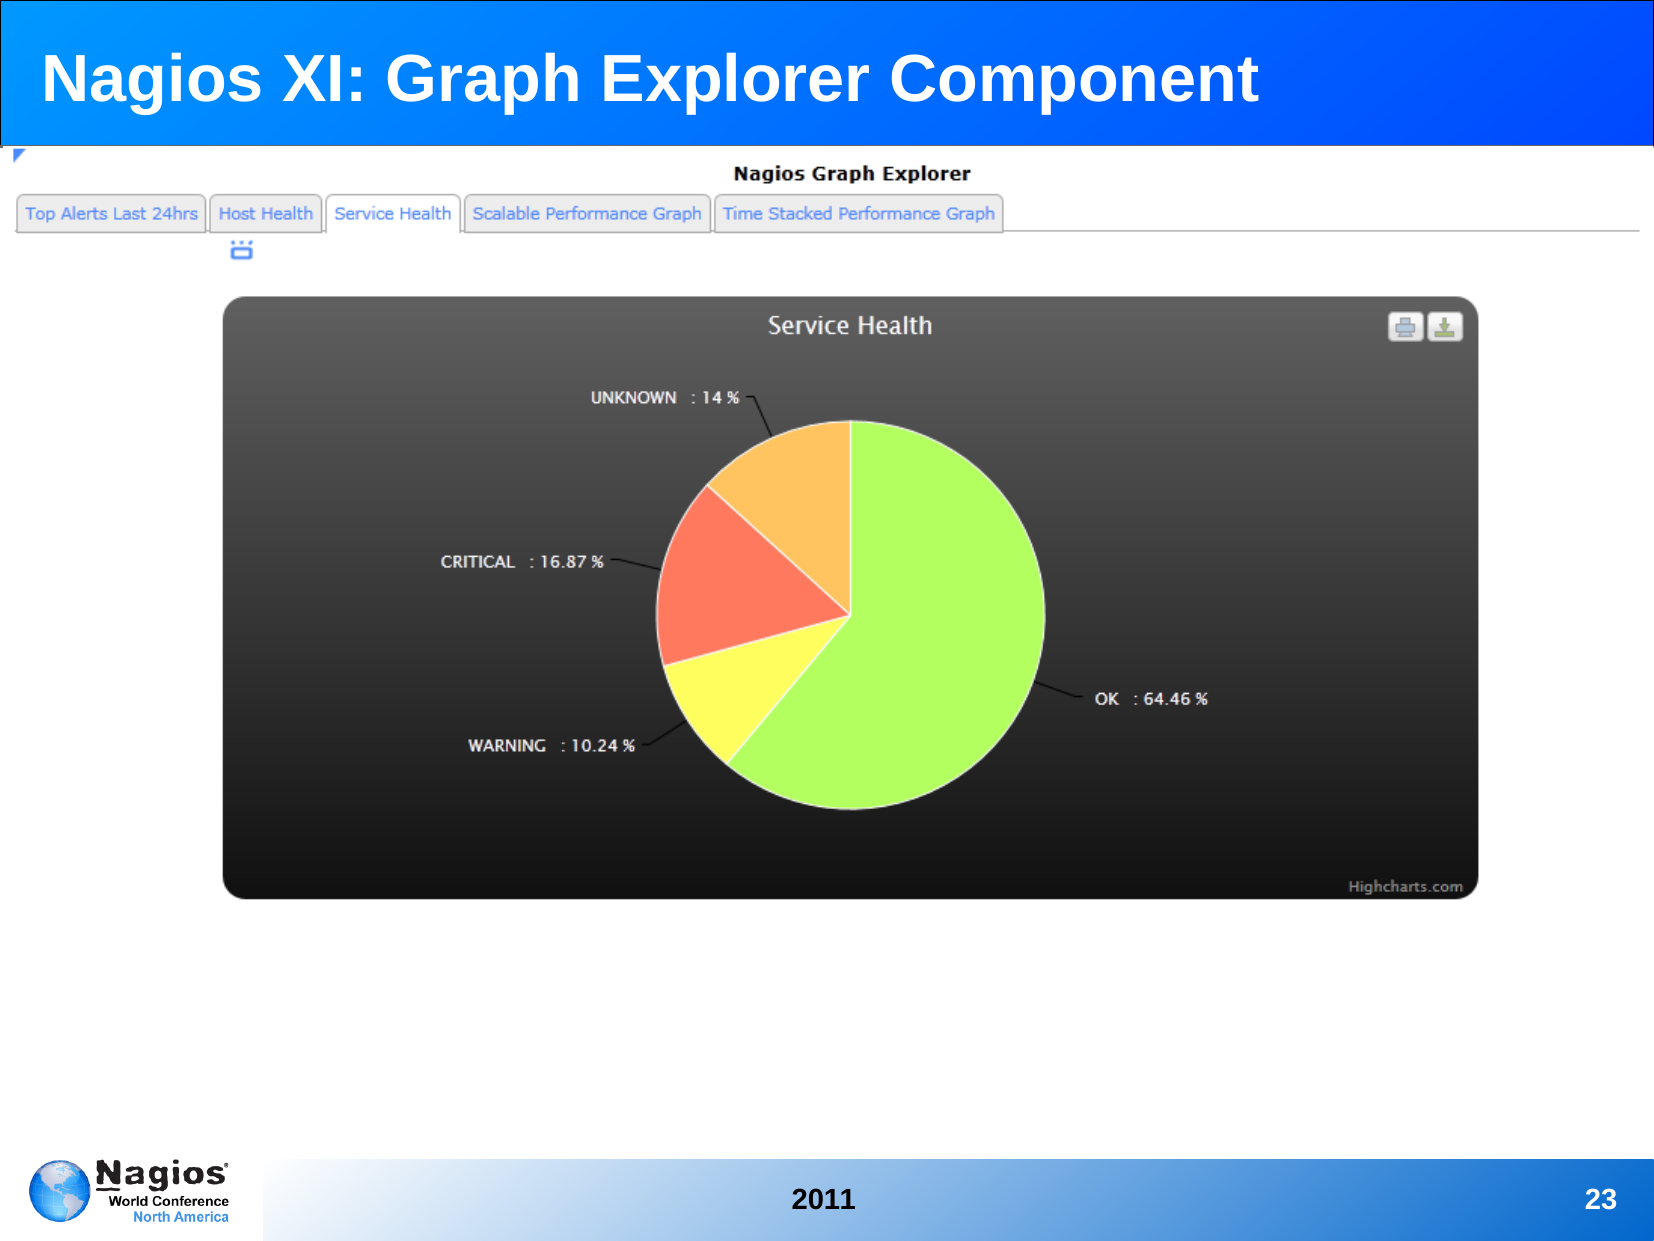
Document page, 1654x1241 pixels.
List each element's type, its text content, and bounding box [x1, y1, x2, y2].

picture [3, 146, 1654, 916]
picture [29, 1159, 229, 1235]
title Nagios XI: Graph Explorer Component [41, 29, 1576, 127]
